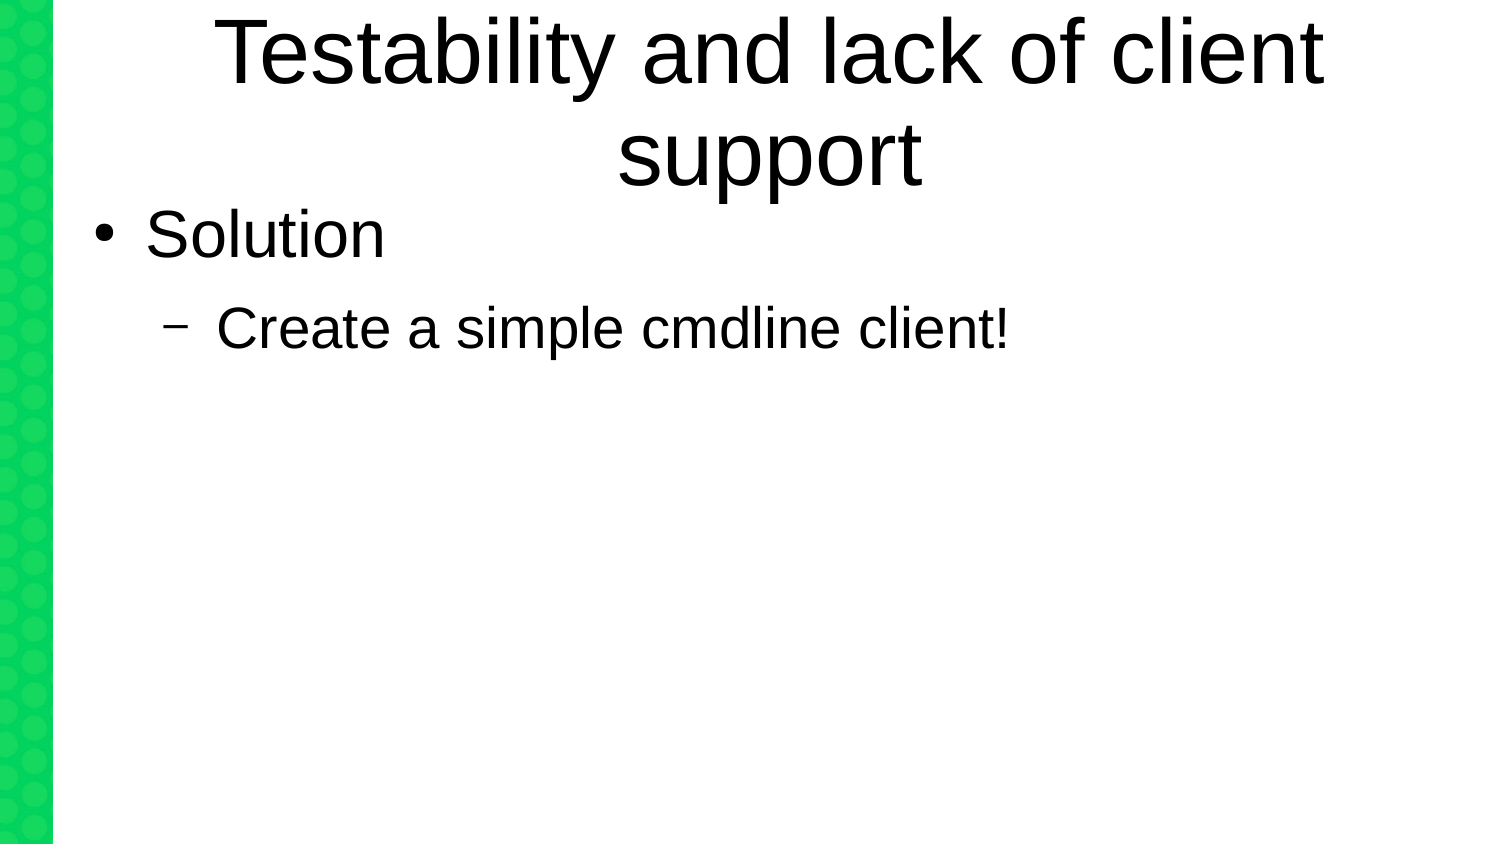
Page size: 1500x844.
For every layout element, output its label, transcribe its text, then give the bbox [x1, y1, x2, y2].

title Testability and lack of client support [143, 0, 1397, 197]
picture [0, 0, 61, 844]
list Solution Create a simple cmdline client! [75, 197, 1425, 687]
